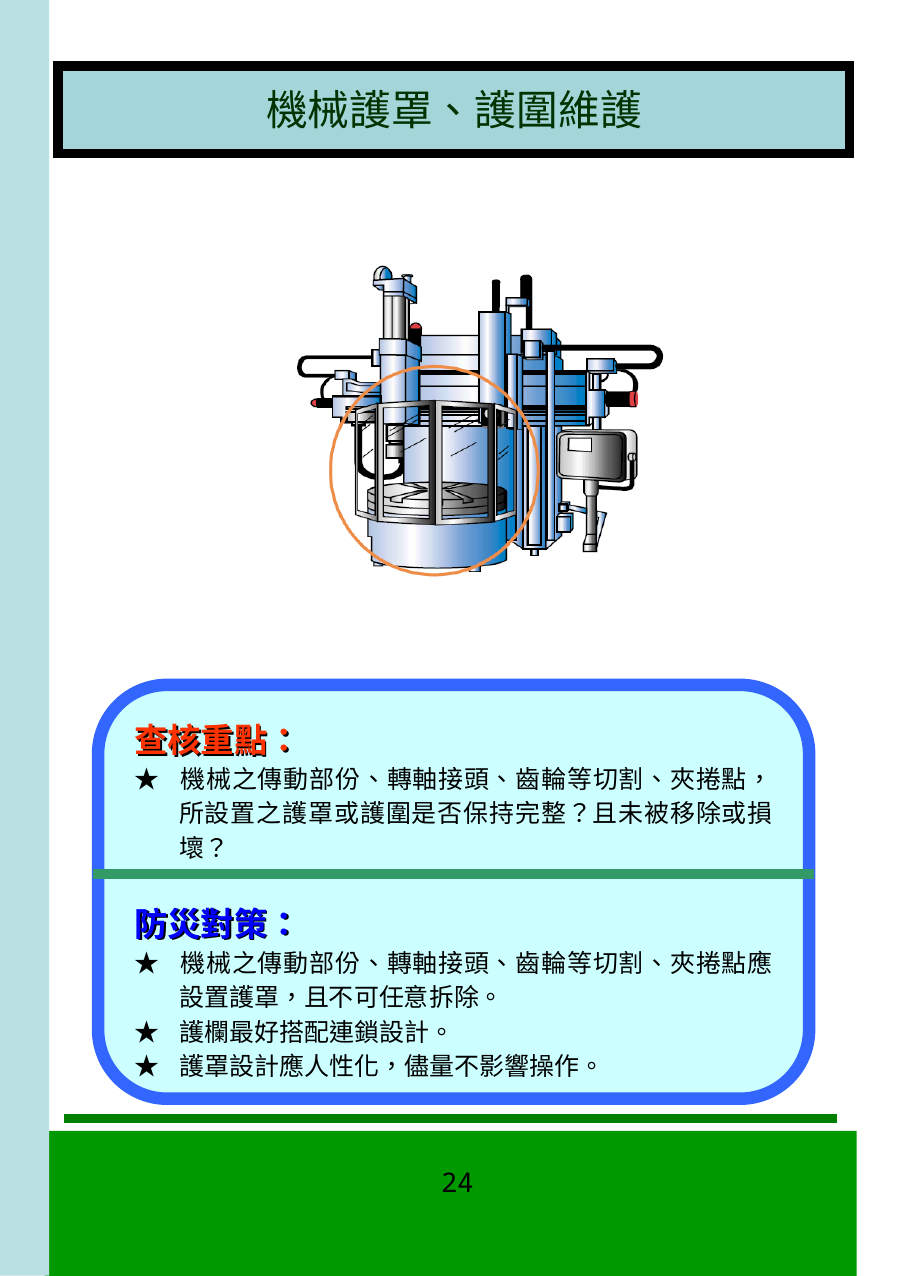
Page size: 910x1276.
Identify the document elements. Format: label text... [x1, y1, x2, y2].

text_box [0, 0, 50, 1276]
text_box 24 [422, 1157, 493, 1207]
text_box 查核重點： ★ 機械之傳動部份、轉軸接頭、齒輪等切割、夾捲點，所設置之護罩或護圍是否保持完整？且未被移除或損壞？ 防災對策： ★ 機械之傳動部份、轉軸接頭、齒輪等切割、夾捲點應設置護罩，且不可任意拆除。 ★ 護欄最好搭配連鎖設計。 ★ 護罩設計應人性化，儘量不影響操作。 [98, 879, 810, 1099]
text_box 機械護罩、護圍維護 [242, 75, 666, 142]
picture [289, 259, 670, 584]
text_box 查核重點： ★ 機械之傳動部份、轉軸接頭、齒輪等切割、夾捲點，所設置之護罩或護圍是否保持完整？且未被移除或損壞？ 防災對策： ★ 機械之傳動部份、轉軸接頭、齒輪等切割、夾捲點應設置護罩，且不可任意拆除。 ★ 護欄最好搭配連鎖設計。 ★ 護罩設計應人性化，儘量不影響操作。 [98, 684, 810, 869]
